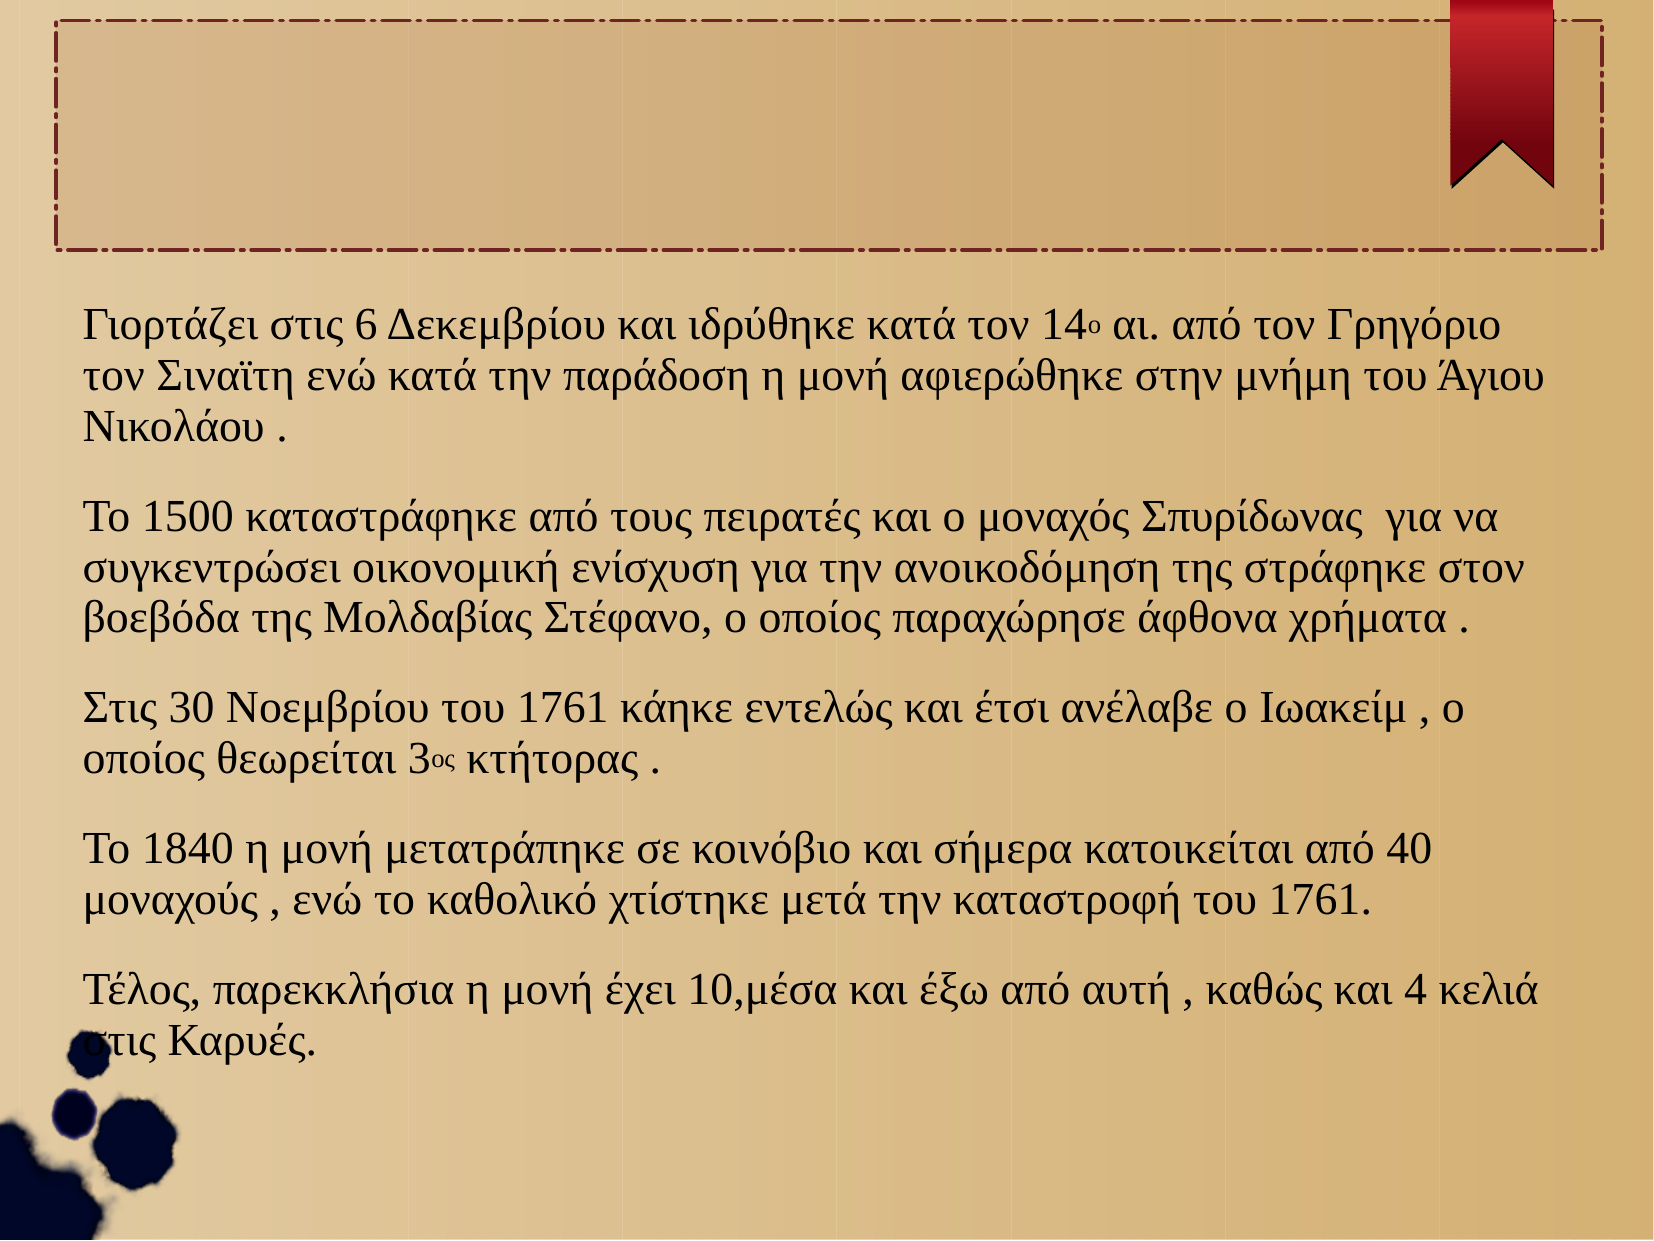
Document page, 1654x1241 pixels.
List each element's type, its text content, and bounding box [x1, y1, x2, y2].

list Γιορτάζει στις 6 Δεκεμβρίου και ιδρύθηκε κατά τον 14ο αι. από τον Γρηγόριο τον Σιναϊτη ενώ κατά την παράδοση η μονή αφιερώθηκε στην μνήμη του Άγιου Νικολάου . Το 1500 καταστράφηκε από τους πειρατές και ο μοναχός Σπυρίδωνας για να συγκεντρώσει οικονομική ενίσχυση για την ανοικοδόμηση της στράφηκε στον βοεβόδα της Μολδαβίας Στέφανο, ο οποίος παραχώρησε άφθονα χρήματα . Στις 30 Νοεμβρίου του 1761 κάηκε εντελώς και έτσι ανέλαβε ο Ιωακείμ , ο οποίος θεωρείται 3ος κτήτορας . Το 1840 η μονή μετατράπηκε σε κοινόβιο και σήμερα κατοικείται από 40 μοναχούς , ενώ το καθολικό χτίστηκε μετά την καταστροφή του 1761. Τέλος, παρεκκλήσια η μονή έχει 10,μέσα και έξω από αυτή , καθώς και 4 κελιά στις Καρυές. [82, 299, 1571, 1019]
